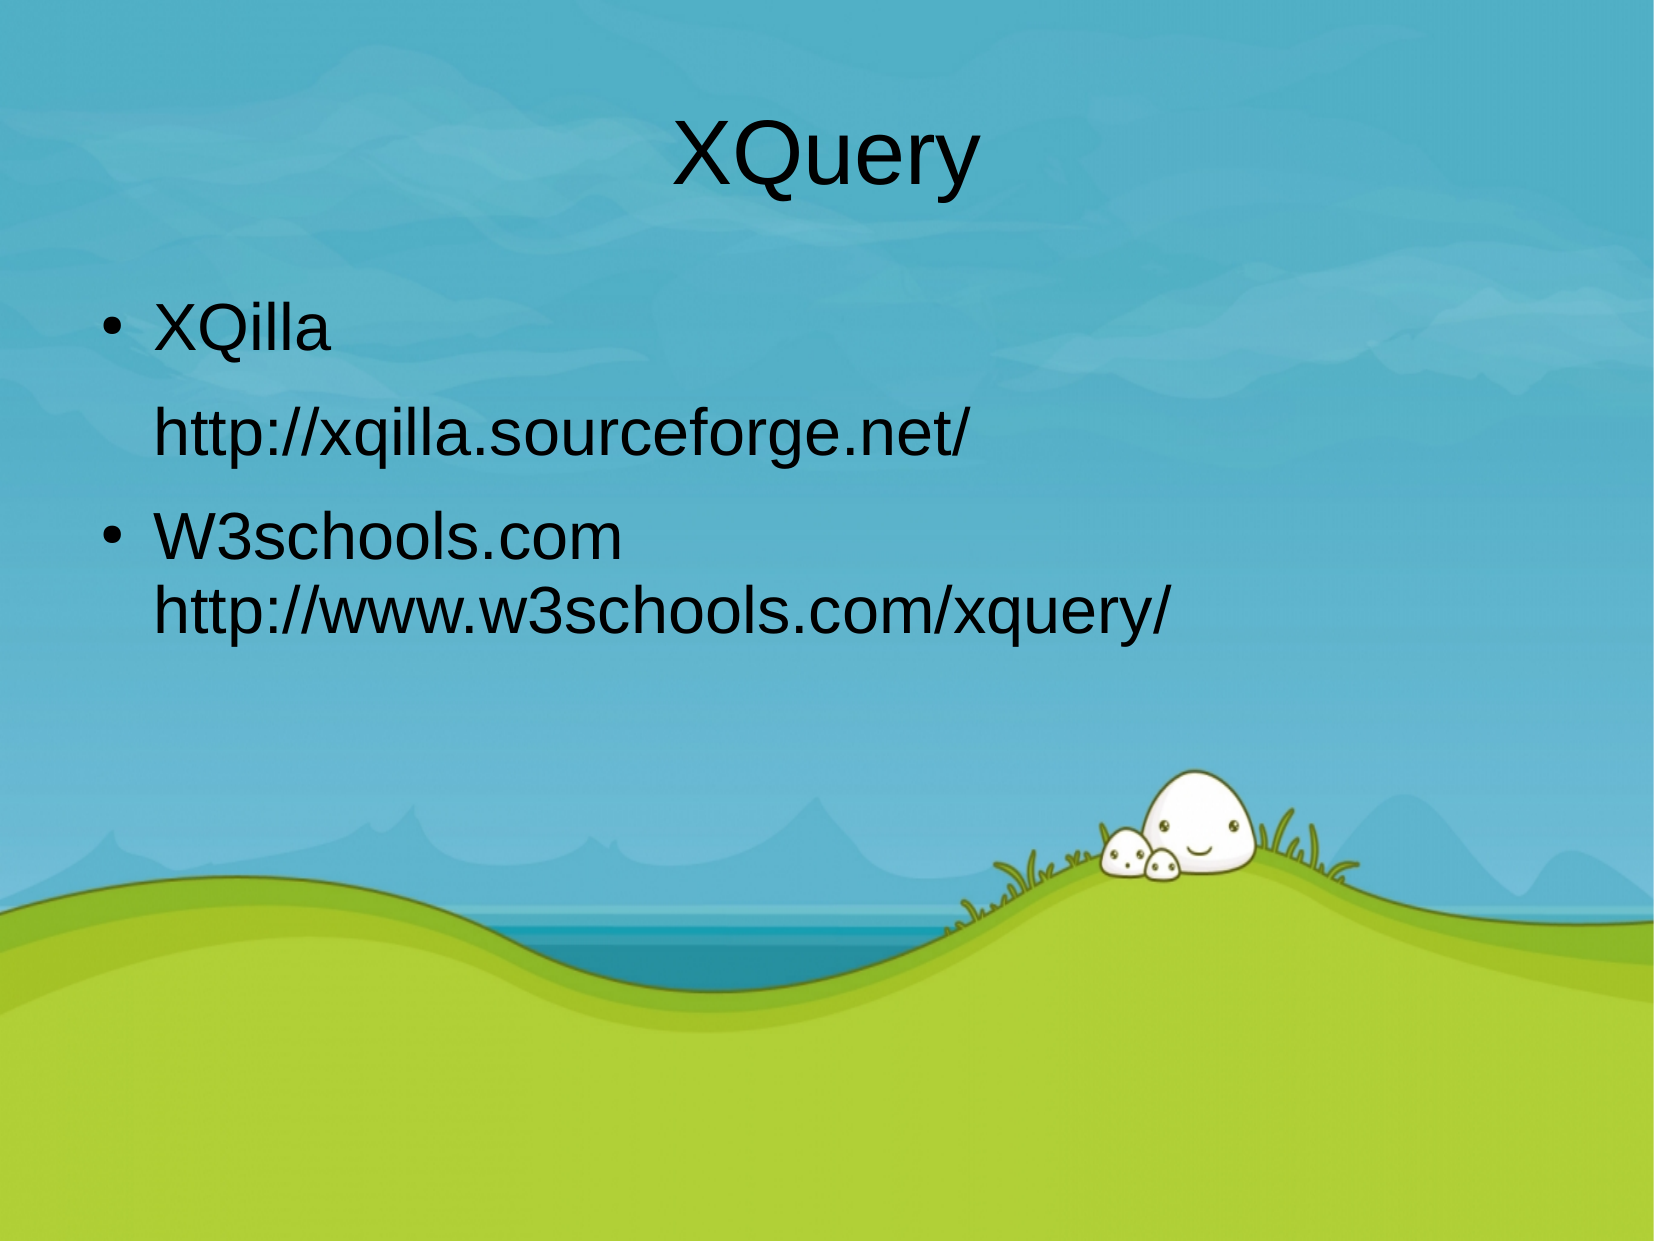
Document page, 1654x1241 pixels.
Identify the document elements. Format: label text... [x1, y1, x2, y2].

list XQilla http://xqilla.sourceforge.net/ W3schools.com http://www.w3schools.com/xquery/ [82, 290, 1571, 1109]
title XQuery [82, 49, 1571, 257]
picture [0, 0, 1654, 1241]
